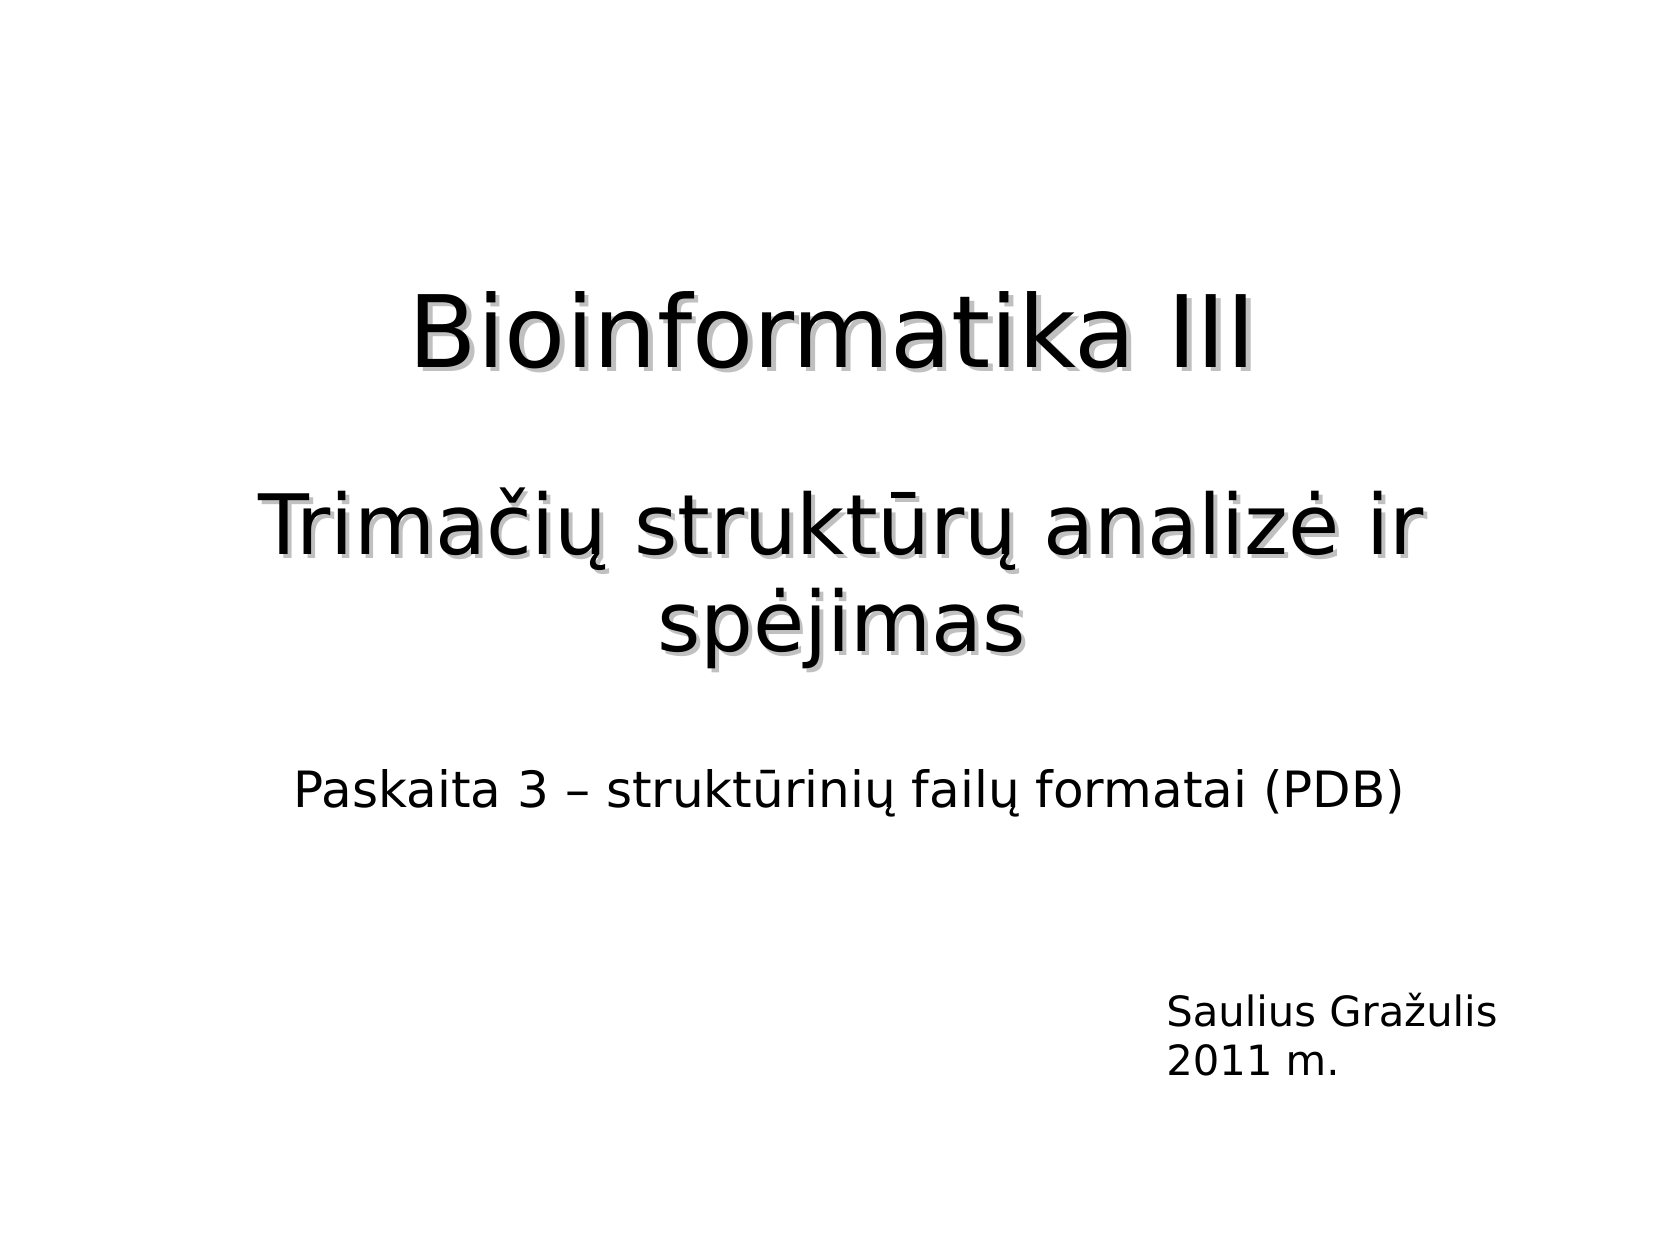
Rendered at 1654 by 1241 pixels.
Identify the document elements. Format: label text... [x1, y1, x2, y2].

title Bioinformatika III [88, 236, 1577, 429]
text_box Trimačių struktūrų analizė ir spėjimas [206, 470, 1477, 680]
text_box Paskaita 3 – struktūrinių failų formatai (PDB) [279, 753, 1426, 827]
text_box Saulius Gražulis 2011 m. [1151, 980, 1566, 1093]
